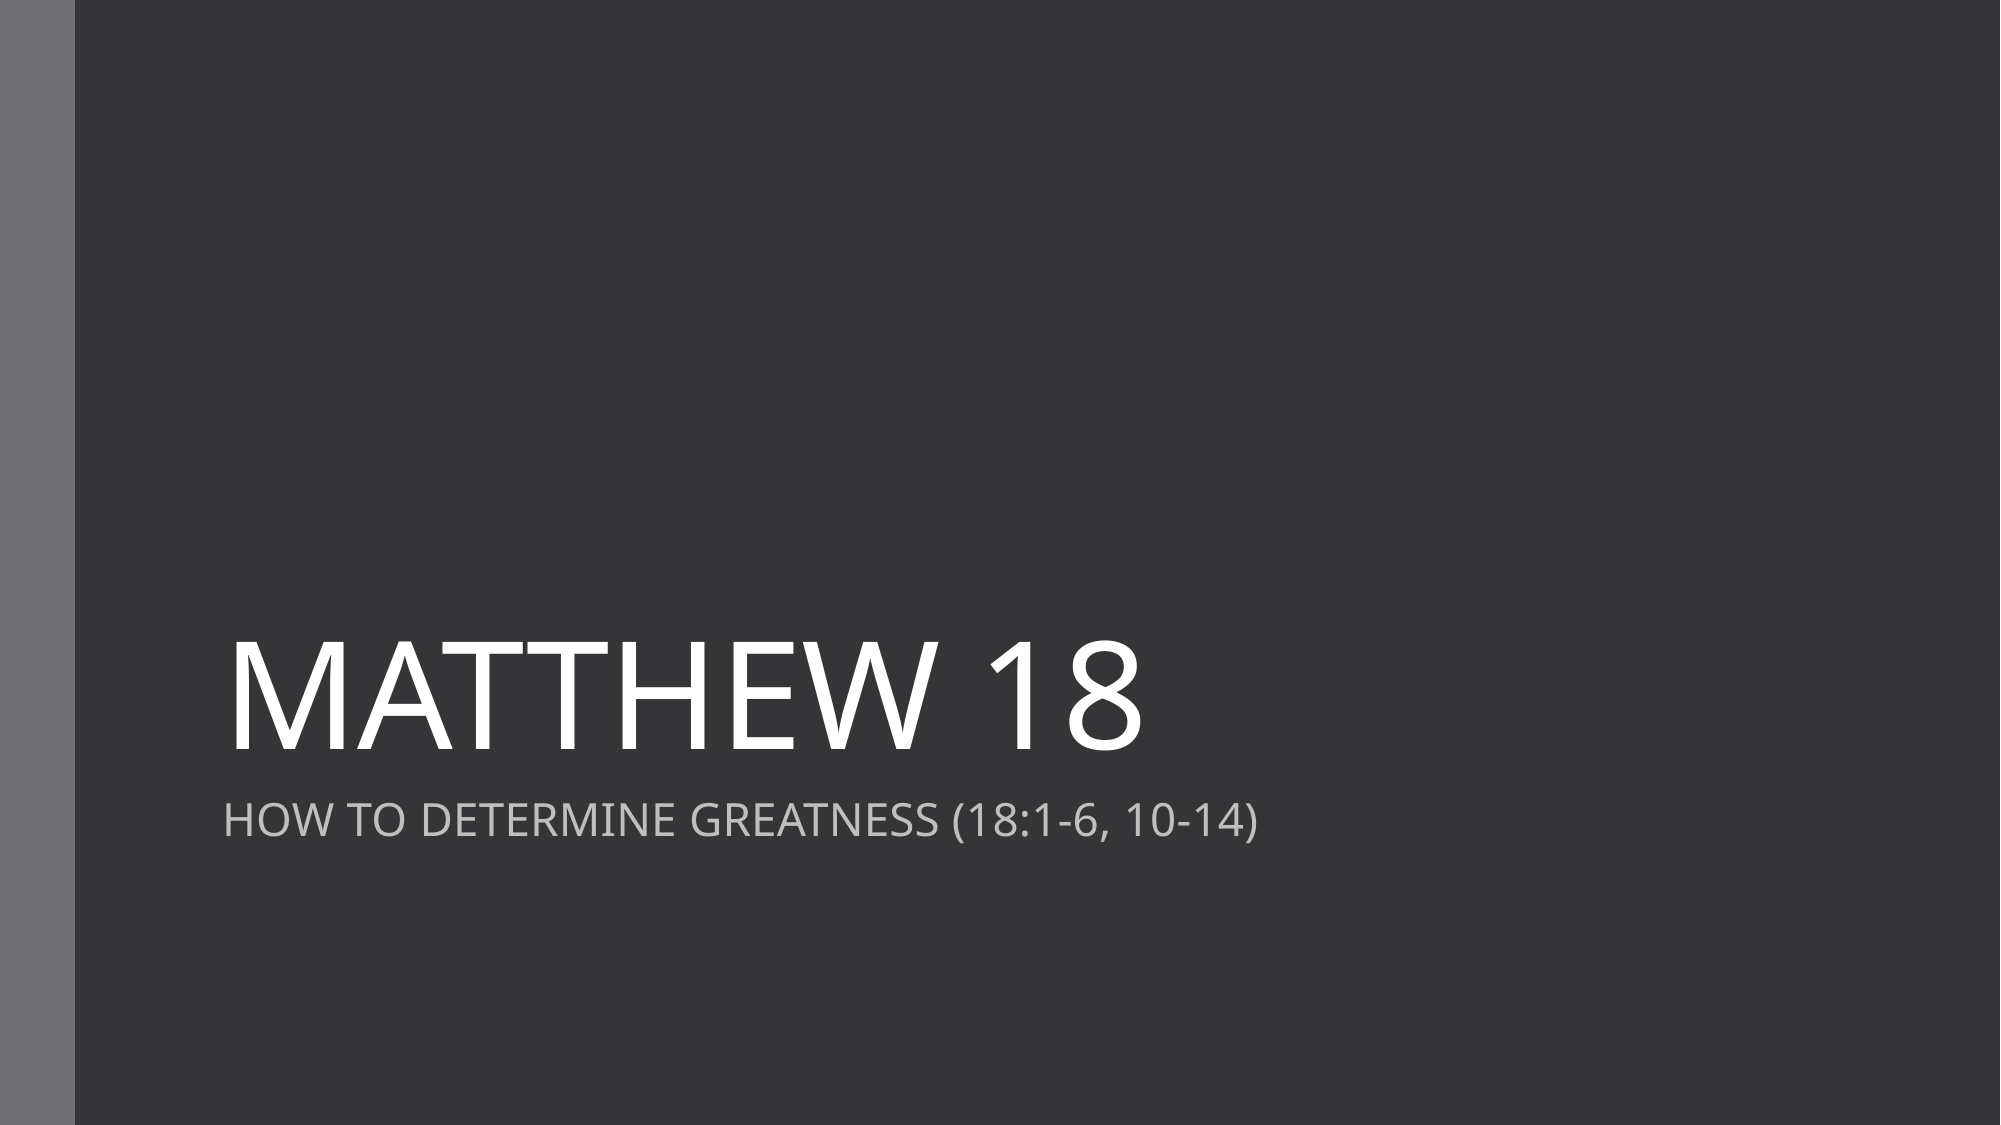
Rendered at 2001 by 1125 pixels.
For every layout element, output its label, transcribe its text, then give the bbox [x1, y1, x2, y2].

subtitle HOW TO DETERMINE GREATNESS (18:1-6, 10-14) [206, 787, 1752, 1066]
title MATTHEW 18 [206, 124, 1752, 787]
